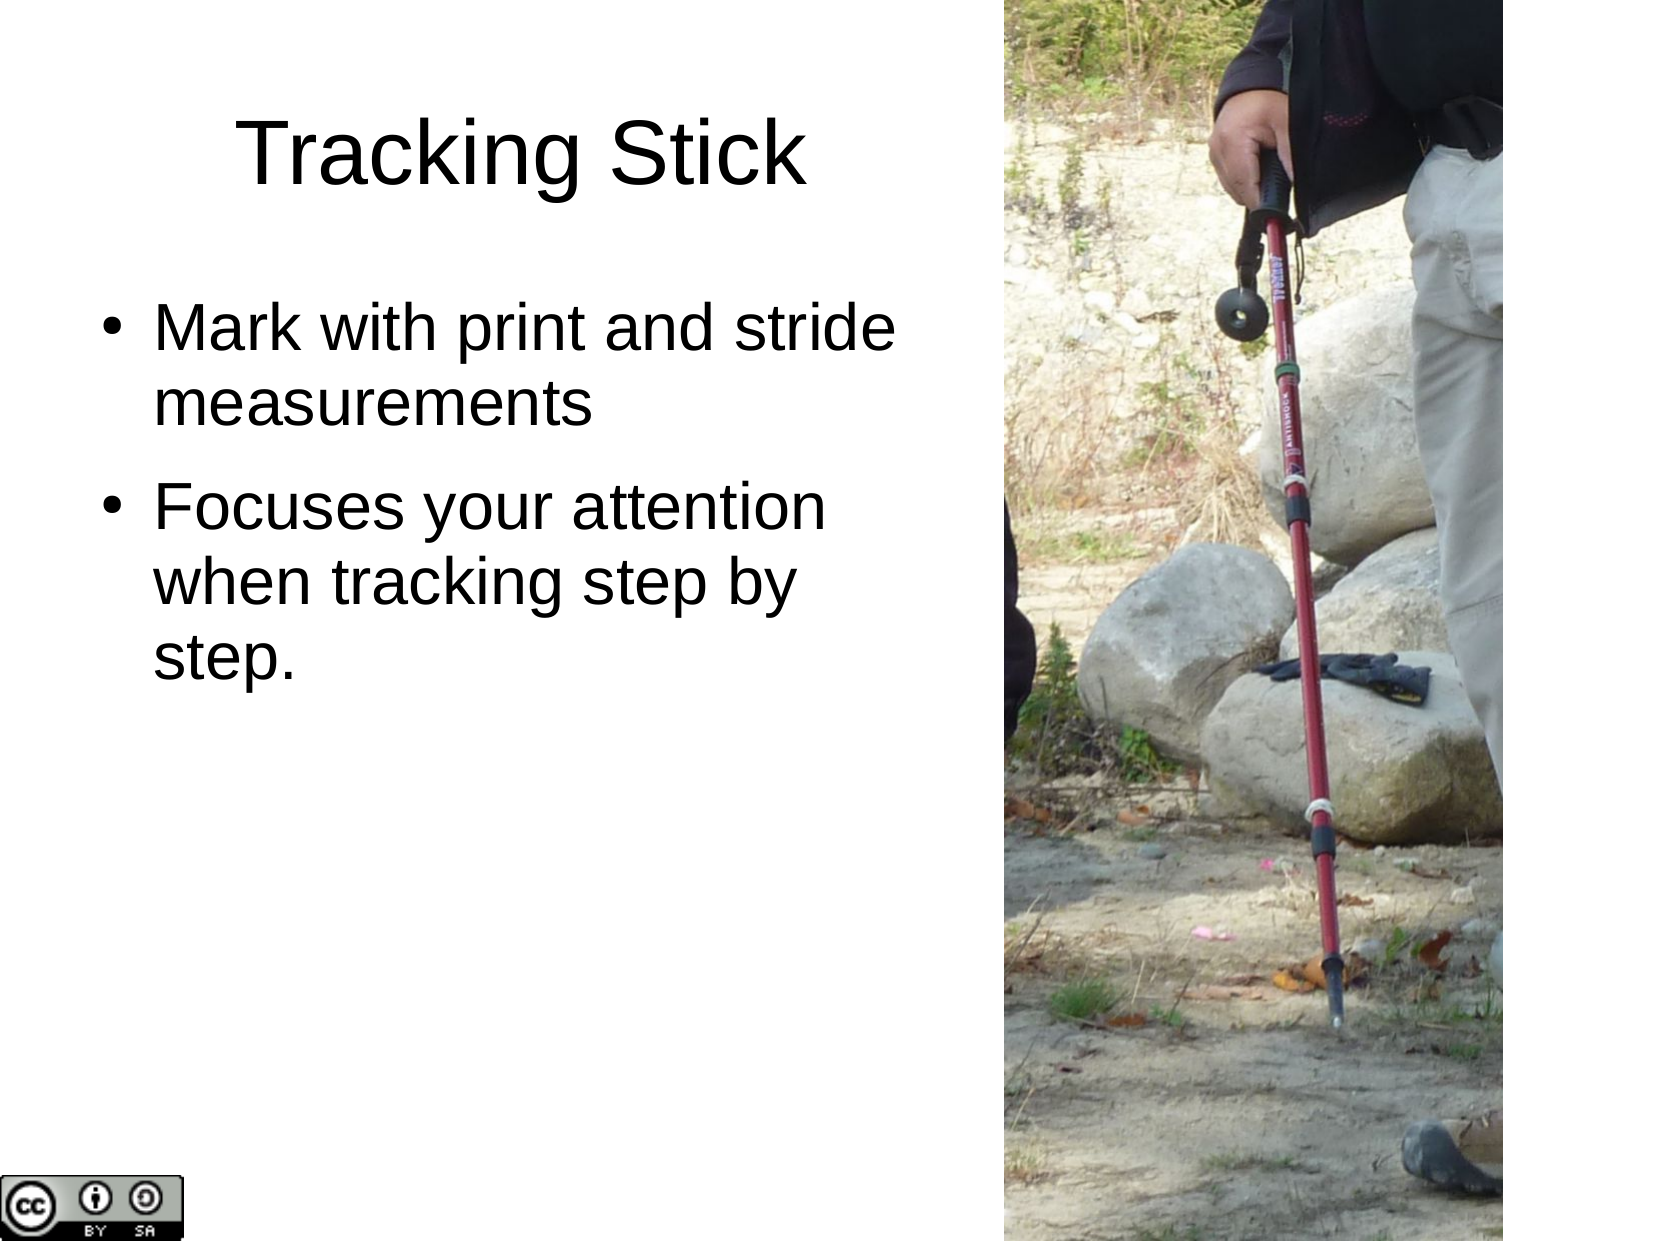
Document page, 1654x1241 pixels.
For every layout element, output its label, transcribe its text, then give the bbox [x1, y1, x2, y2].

picture [1004, 0, 1503, 1241]
picture [0, 1175, 184, 1241]
list Mark with print and stride measurements Focuses your attention when tracking step by step. [82, 290, 953, 1109]
title Tracking Stick [82, 49, 961, 257]
